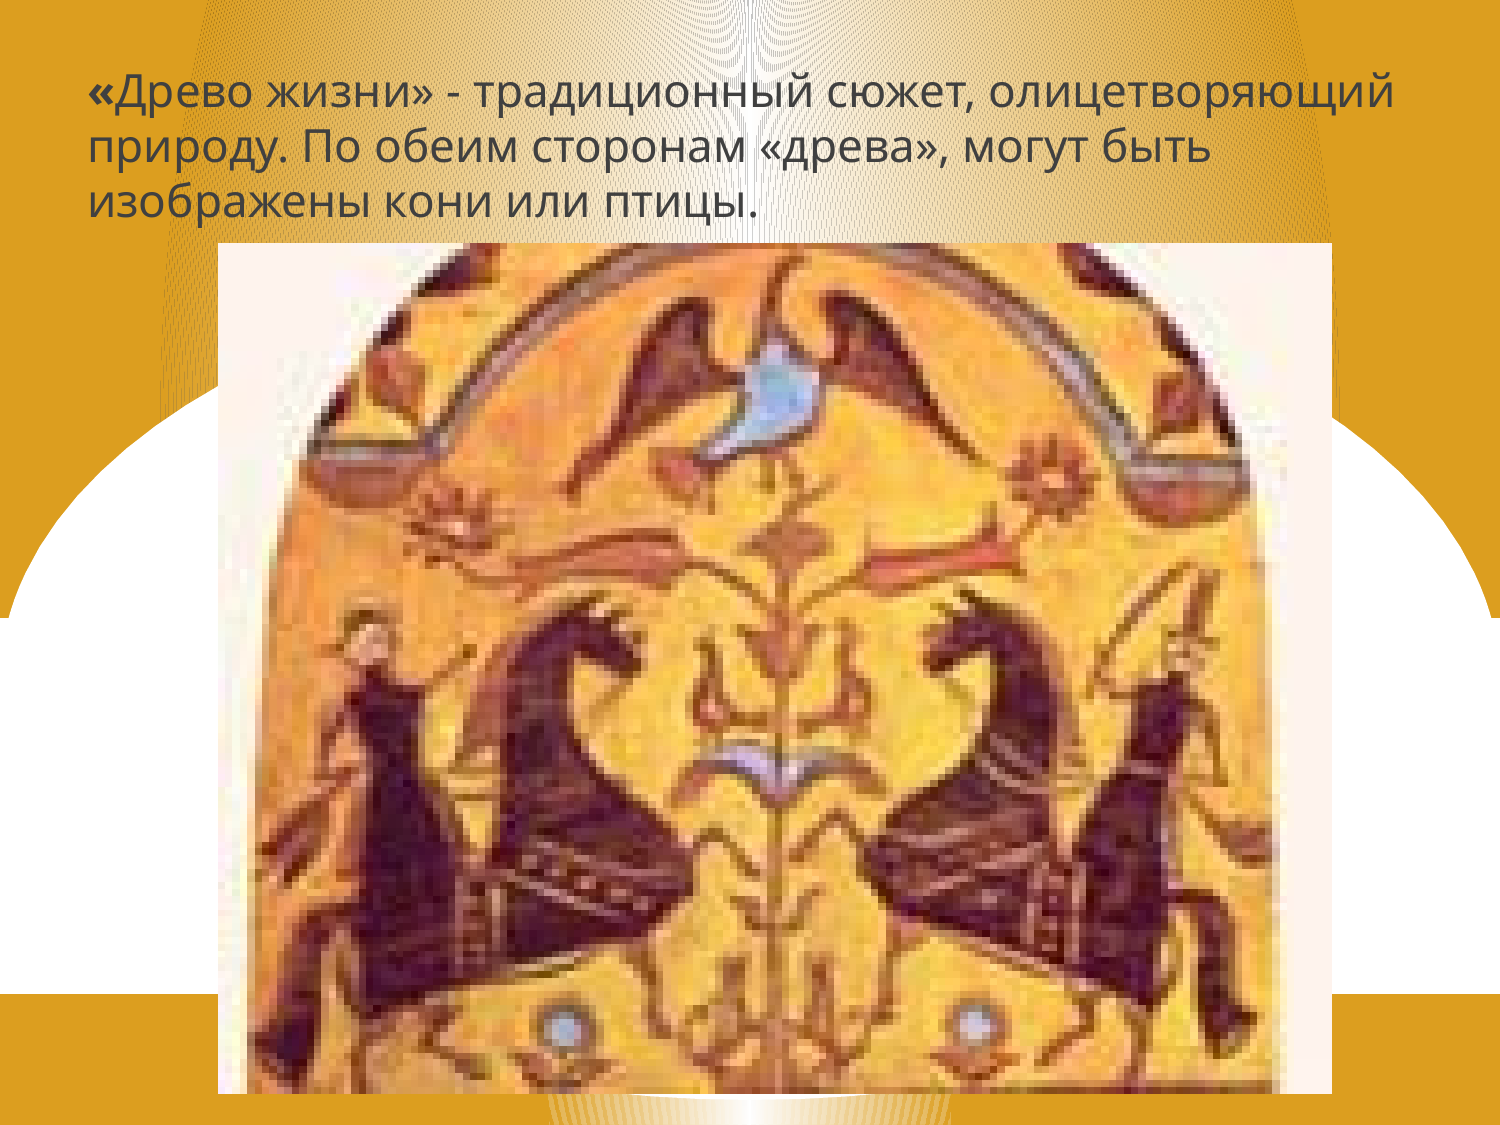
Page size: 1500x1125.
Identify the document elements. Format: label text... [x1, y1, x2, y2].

picture [218, 243, 1332, 1094]
list «Древо жизни» - традиционный сюжет, олицетворяющий природу. По обеим сторонам «древа», могут быть изображены кони или птицы. [64, 54, 1447, 285]
